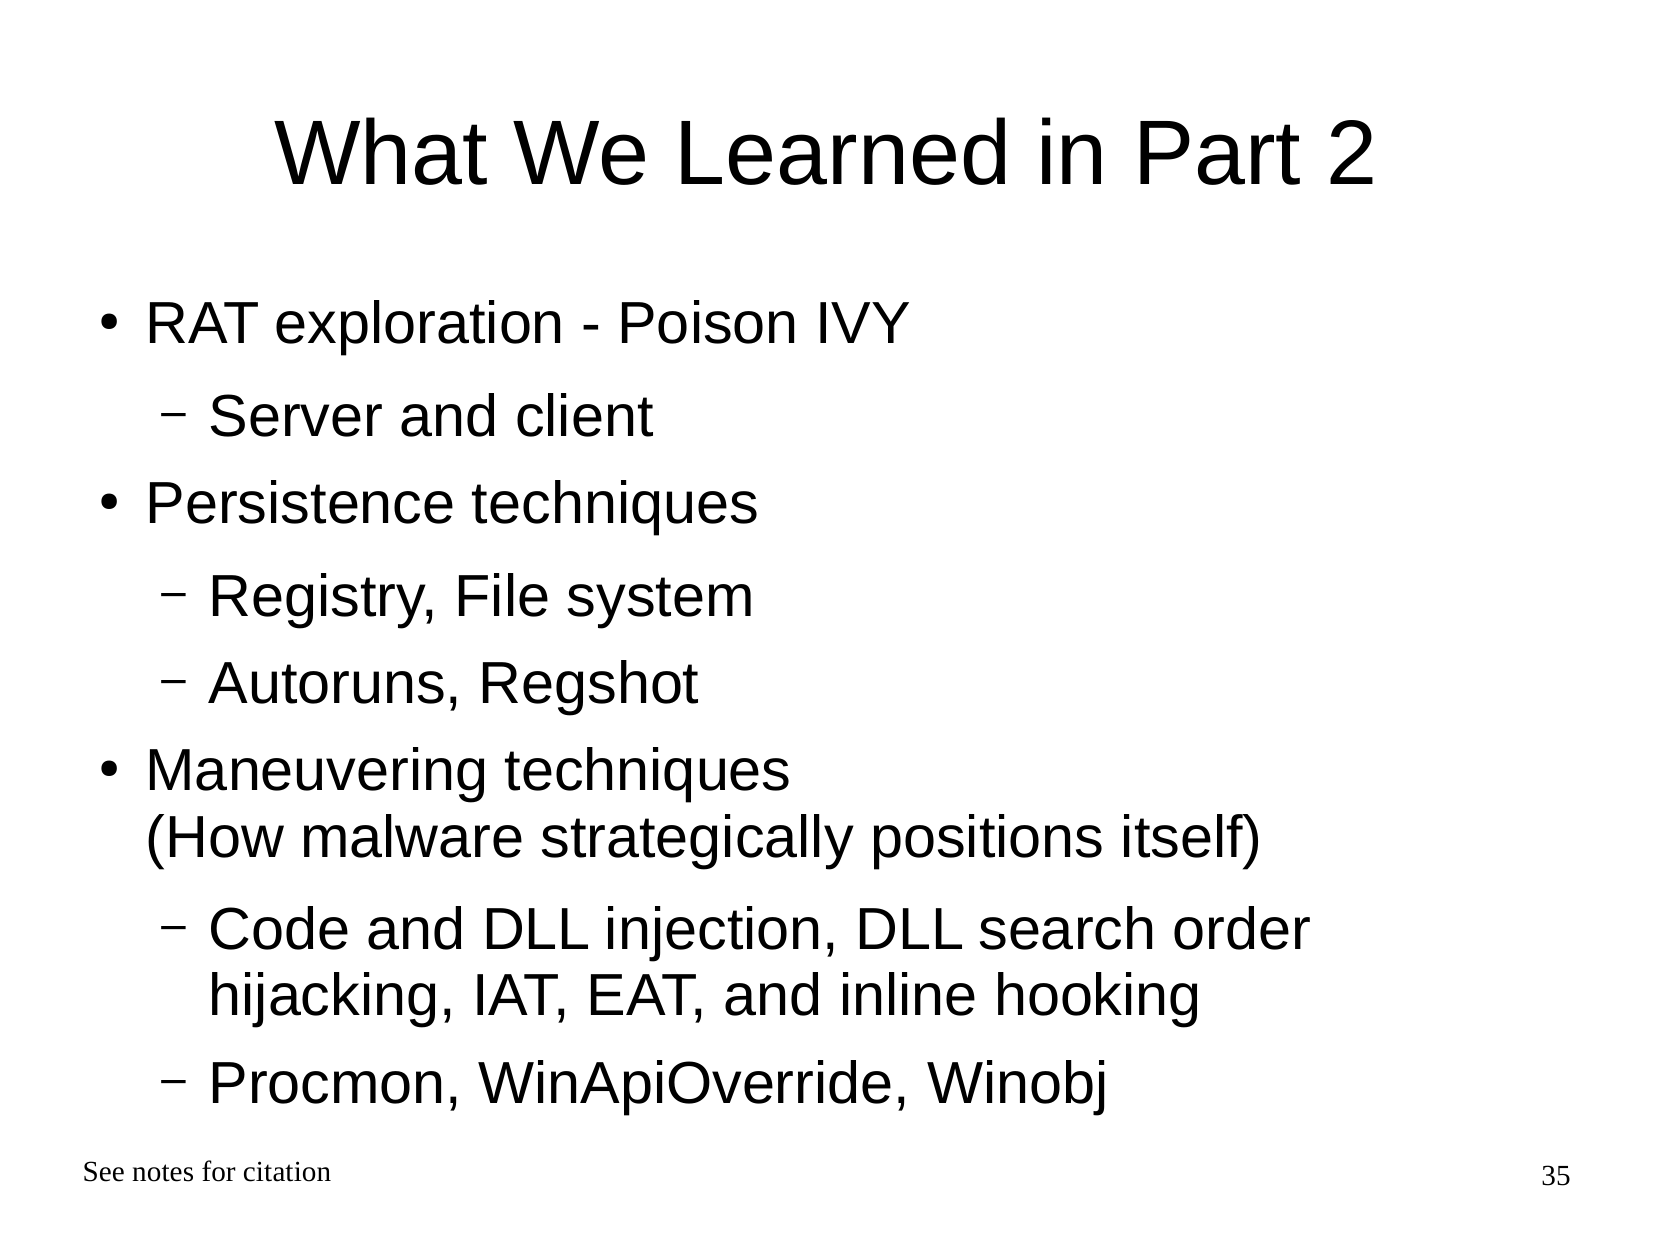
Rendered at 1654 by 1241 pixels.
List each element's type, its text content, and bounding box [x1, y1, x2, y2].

list RAT exploration - Poison IVY Server and client Persistence techniques Registry, File system Autoruns, Regshot Maneuvering techniques (How malware strategically positions itself) Code and DLL injection, DLL search order hijacking, IAT, EAT, and inline hooking Procmon, WinApiOverride, Winobj [82, 290, 1576, 1126]
title What We Learned in Part 2 [82, 49, 1571, 257]
